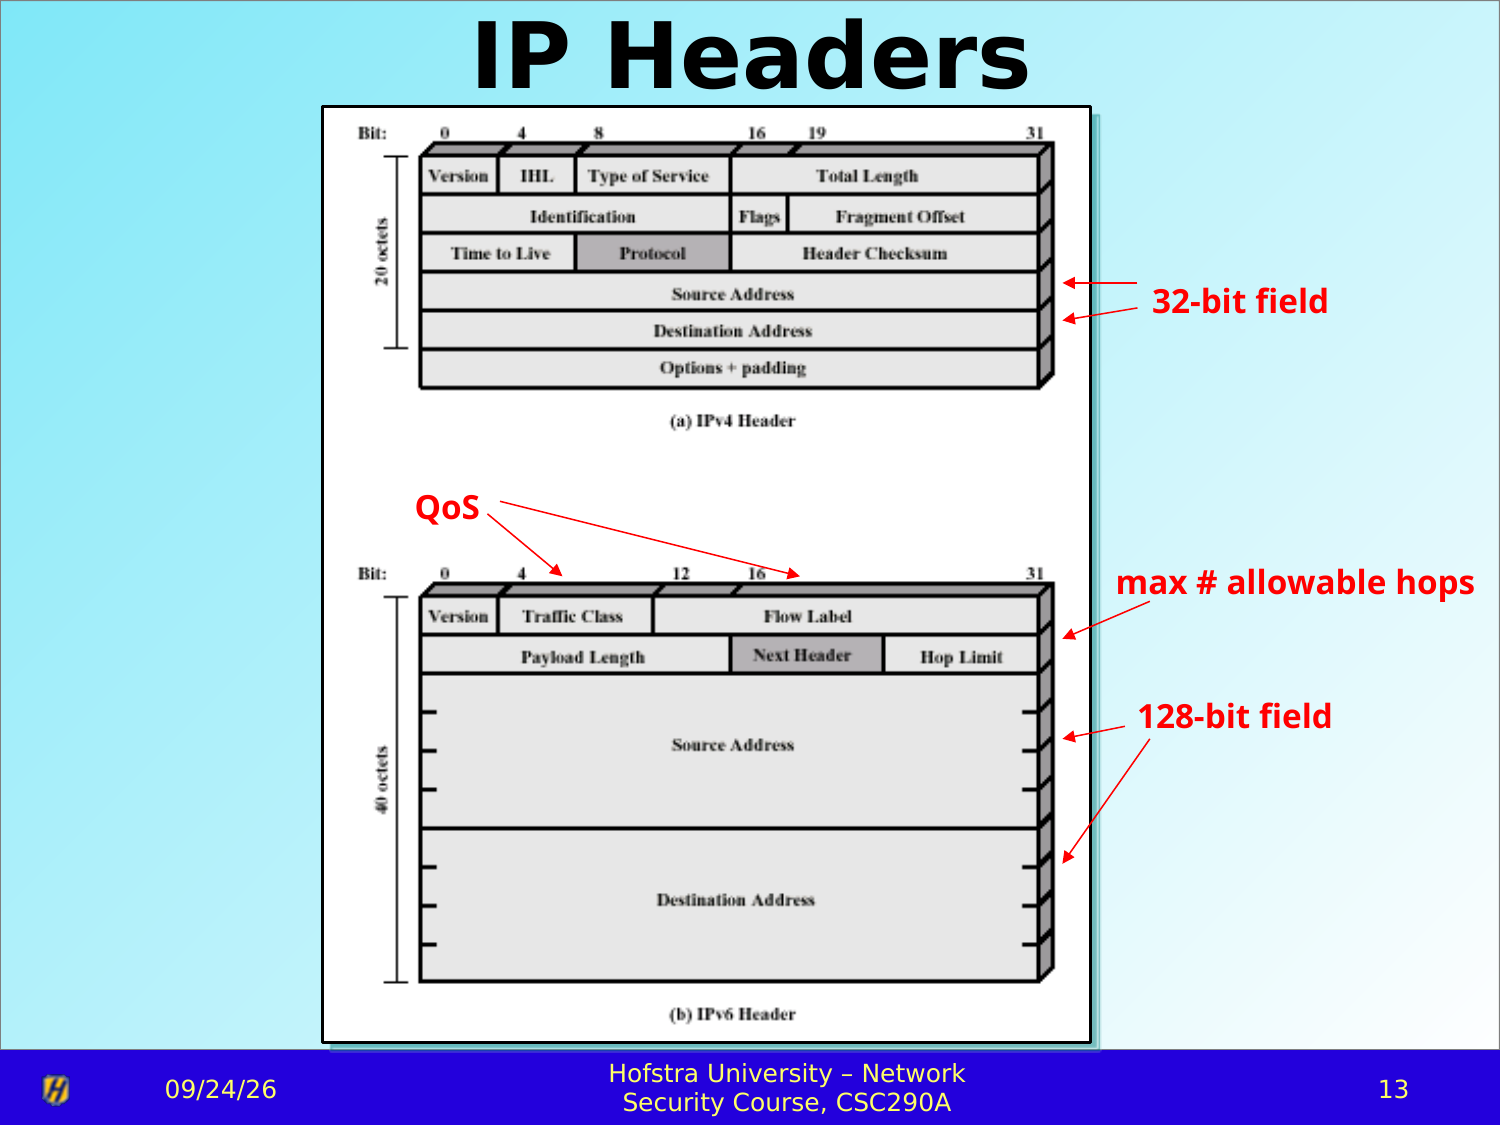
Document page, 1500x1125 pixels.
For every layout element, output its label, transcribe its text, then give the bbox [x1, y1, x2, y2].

title IP Headers [112, 0, 1391, 119]
text_box max # allowable hops [1100, 551, 1491, 612]
text_box QoS [399, 476, 495, 537]
text_box 128-bit field [1122, 685, 1349, 747]
picture [37, 1072, 76, 1110]
picture [323, 107, 1090, 1041]
text_box 32-bit field [1137, 270, 1345, 332]
